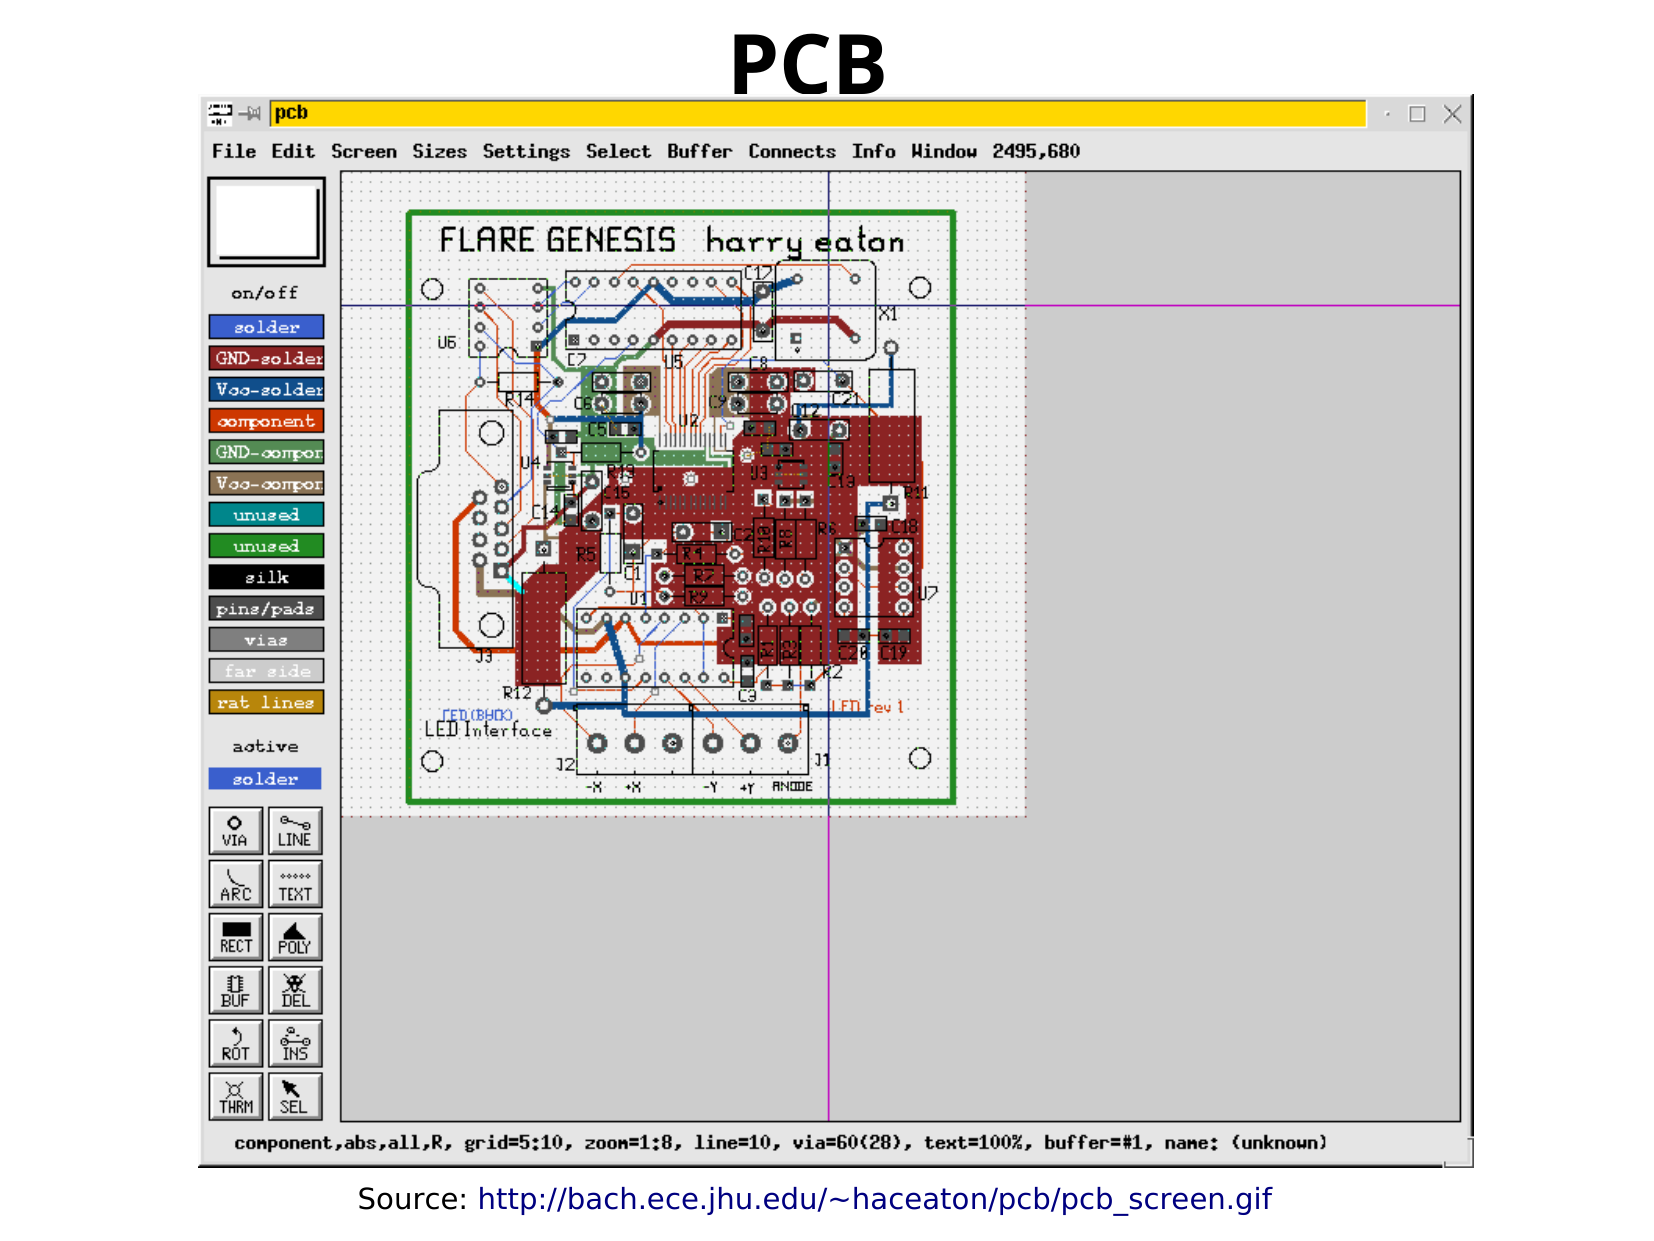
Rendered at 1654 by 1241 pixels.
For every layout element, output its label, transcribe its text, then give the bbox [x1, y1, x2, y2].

picture [198, 94, 1474, 1168]
text_box PCB [727, 5, 942, 94]
text_box Source: http://bach.ece.jhu.edu/~haceaton/pcb/pcb_screen.gif [357, 1181, 1346, 1220]
